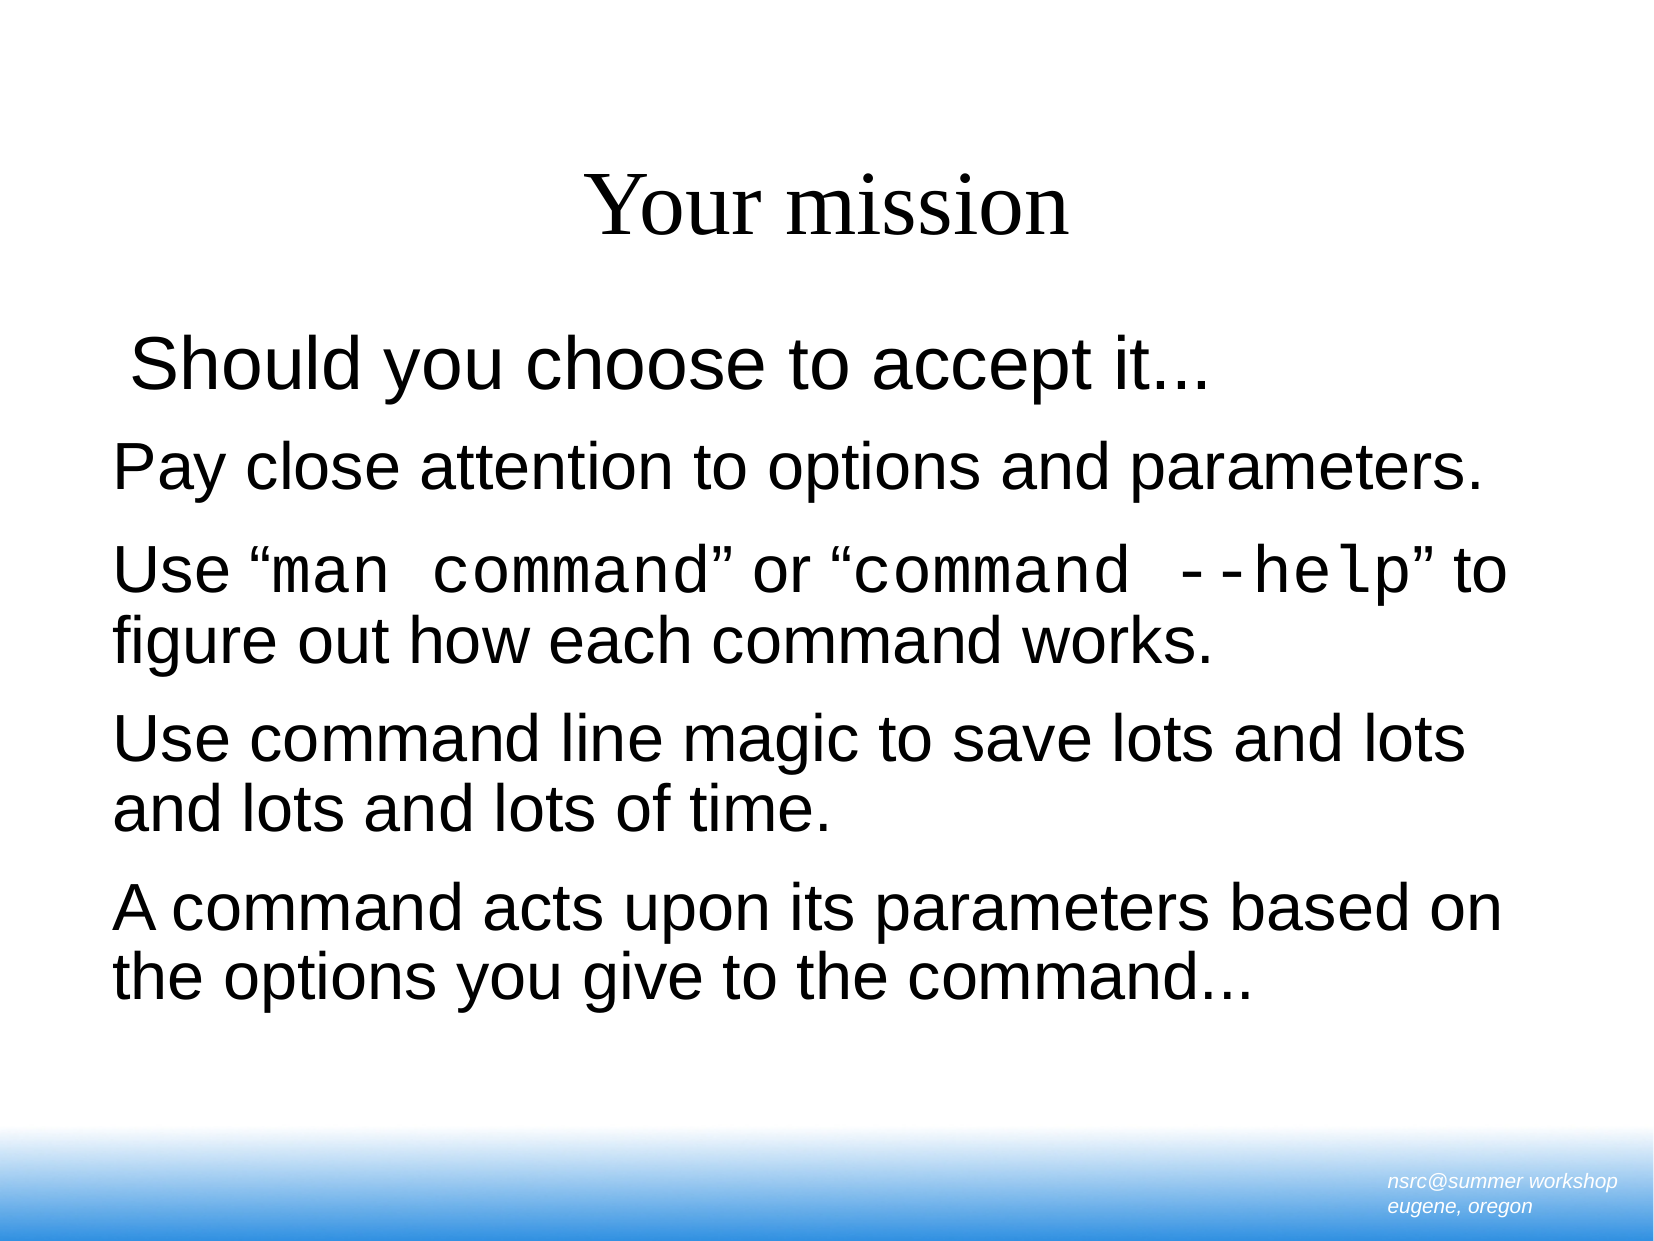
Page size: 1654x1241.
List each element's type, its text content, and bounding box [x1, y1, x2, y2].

text_box nsrc@summer workshop eugene, oregon [1387, 1169, 1644, 1216]
picture [0, 1124, 1654, 1241]
list Should you choose to accept it... Pay close attention to options and parameters. Use “man command” or “command --help” to figure out how each command works. Use command line magic to save lots and lots and lots and lots of time. A command acts upon its parameters based on the options you give to the command... [112, 327, 1575, 1087]
title Your mission [121, 79, 1534, 327]
